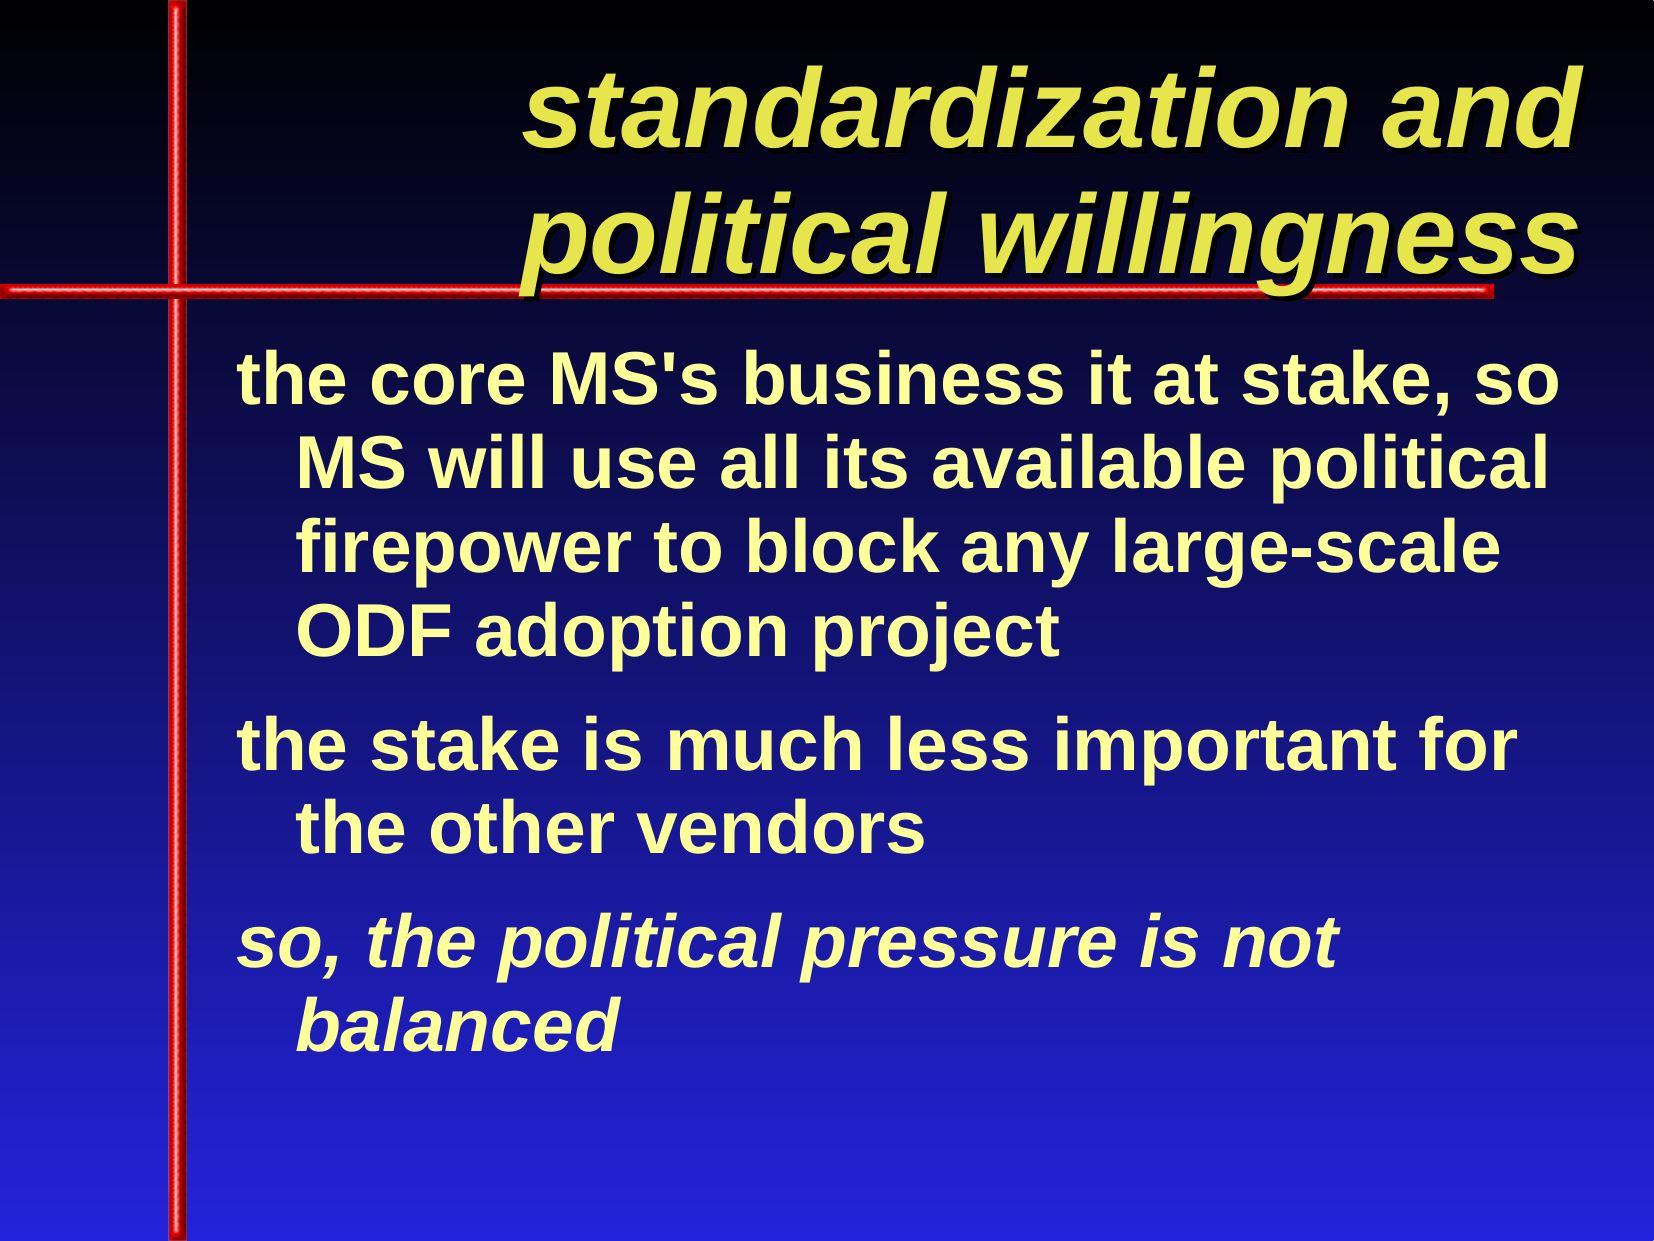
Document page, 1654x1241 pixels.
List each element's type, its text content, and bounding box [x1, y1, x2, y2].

list the core MS's business it at stake, so MS will use all its available political firepower to block any large-scale ODF adoption project the stake is much less important for the other vendors so, the political pressure is not balanced [236, 336, 1596, 1118]
title standardization and political willingness [171, 30, 1584, 313]
picture [0, 1, 186, 1240]
